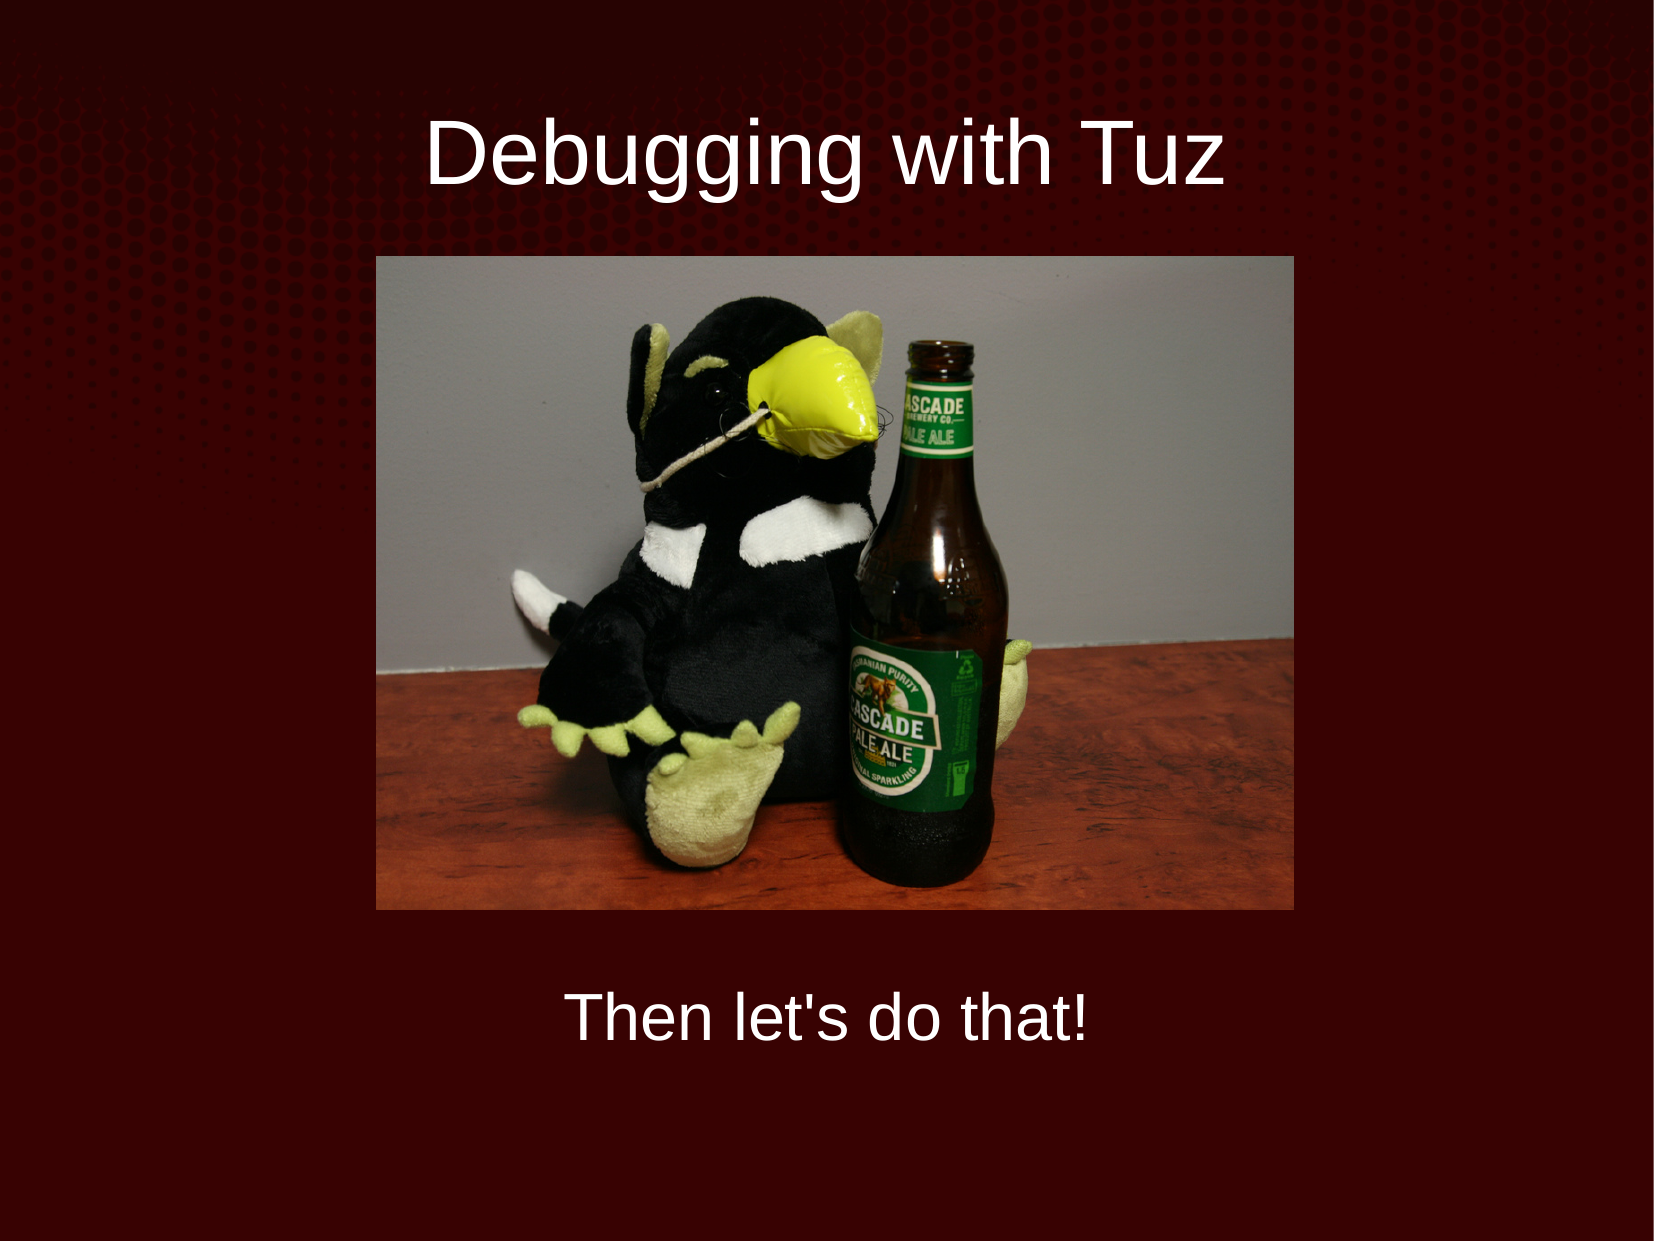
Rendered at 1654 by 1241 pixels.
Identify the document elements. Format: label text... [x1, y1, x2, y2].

title Debugging with Tuz [82, 49, 1571, 257]
list Then let's do that! [82, 980, 1571, 1109]
picture [0, 0, 1654, 1241]
